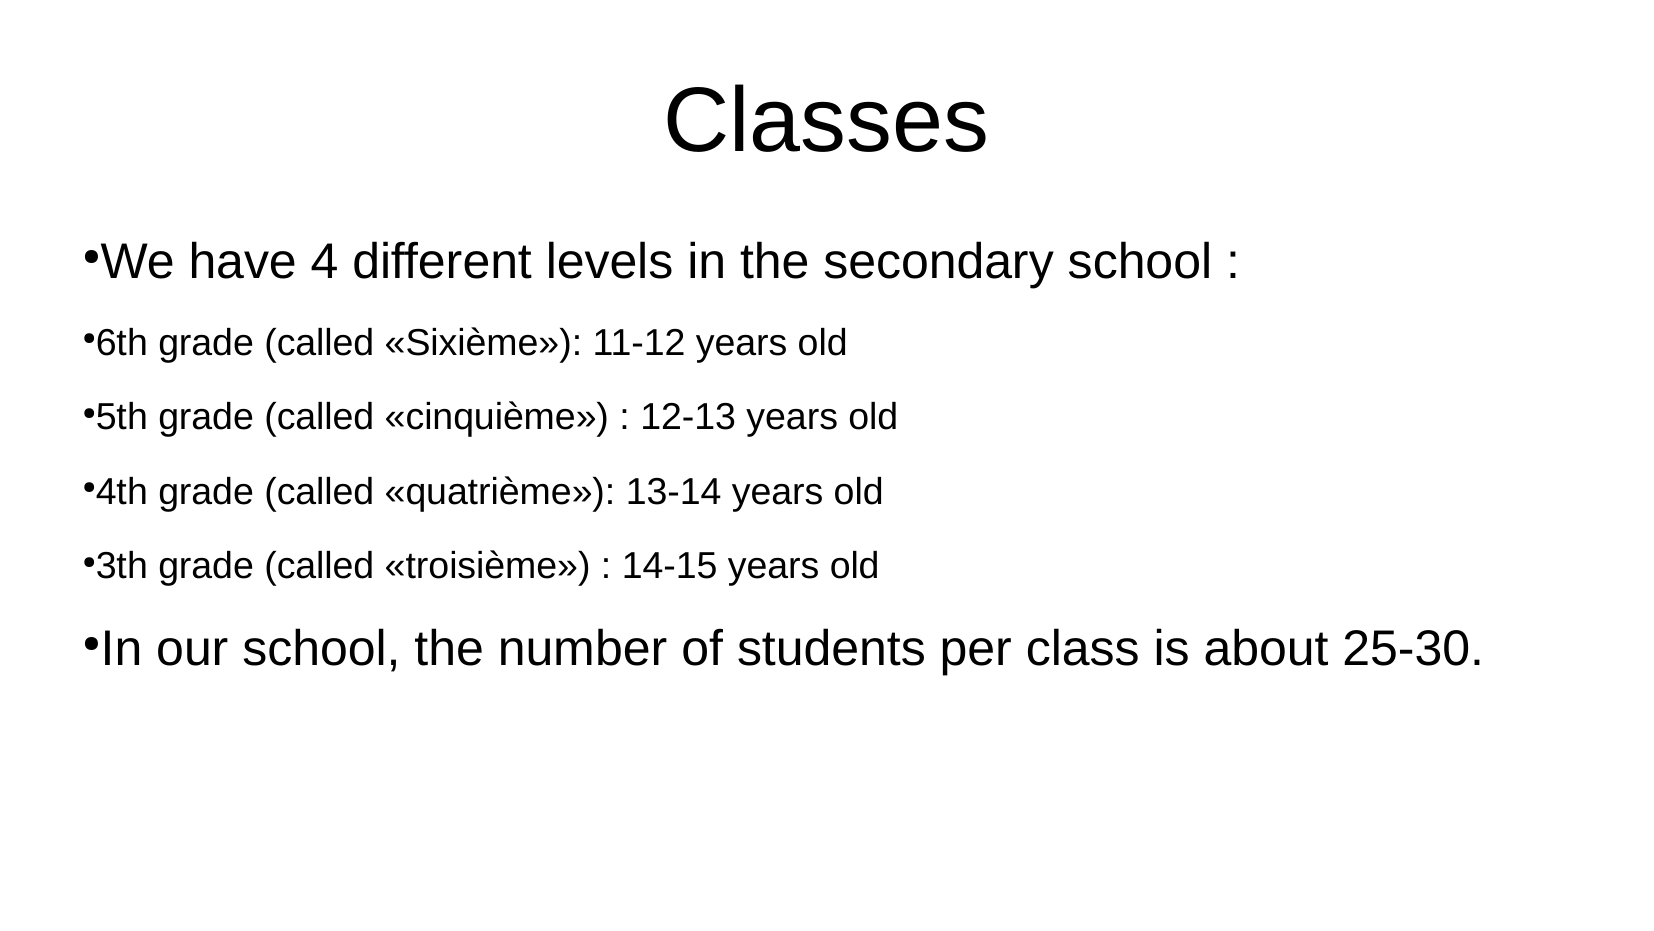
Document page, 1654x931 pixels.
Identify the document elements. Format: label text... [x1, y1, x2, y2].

title Classes [82, 37, 1571, 193]
list We have 4 different levels in the secondary school : 6th grade (called «Sixième»): 11-12 years old 5th grade (called «cinquième») : 12-13 years old 4th grade (called «quatrième»): 13-14 years old 3th grade (called «troisième») : 14-15 years old In our school, the number of students per class is about 25-30. [82, 228, 1571, 768]
